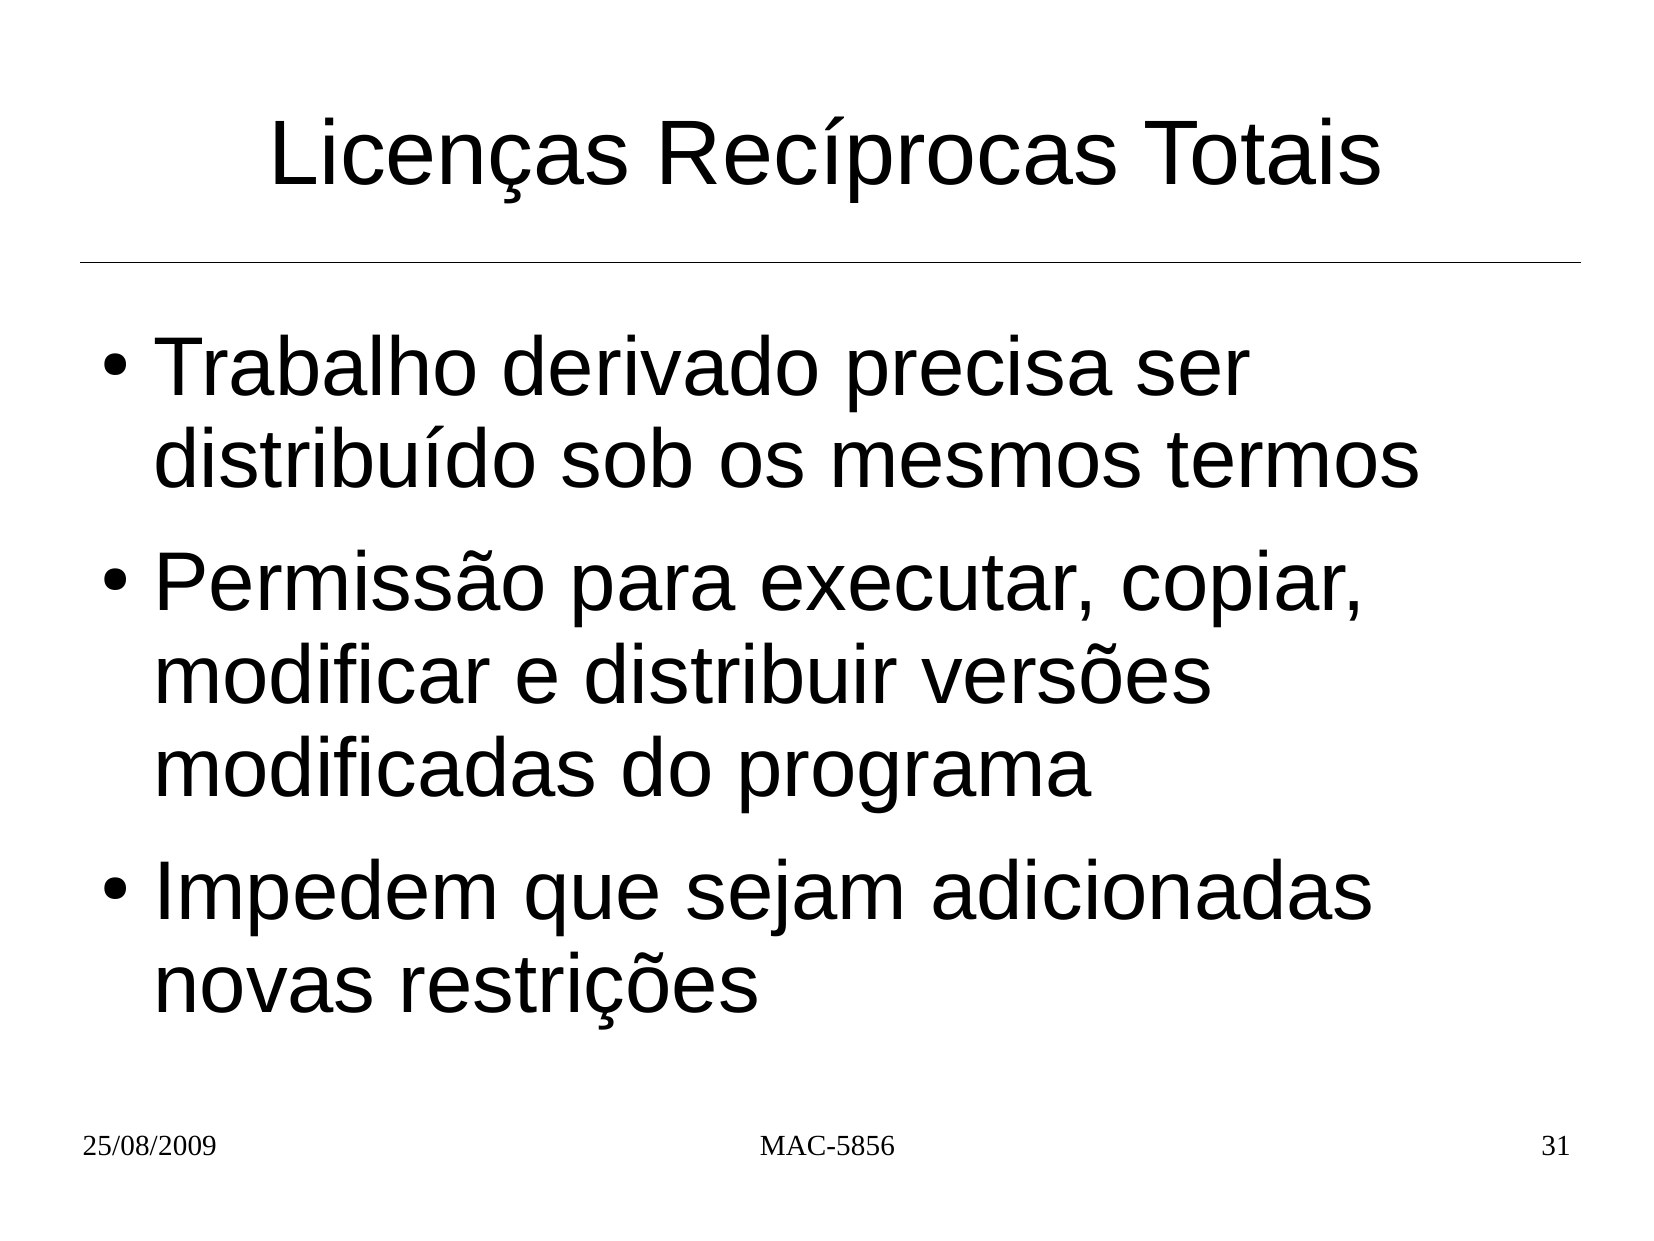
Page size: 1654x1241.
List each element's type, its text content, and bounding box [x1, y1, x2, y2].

list Trabalho derivado precisa ser distribuído sob os mesmos termos Permissão para executar, copiar, modificar e distribuir versões modificadas do programa Impedem que sejam adicionadas novas restrições [82, 319, 1571, 1102]
title Licenças Recíprocas Totais [82, 56, 1571, 250]
